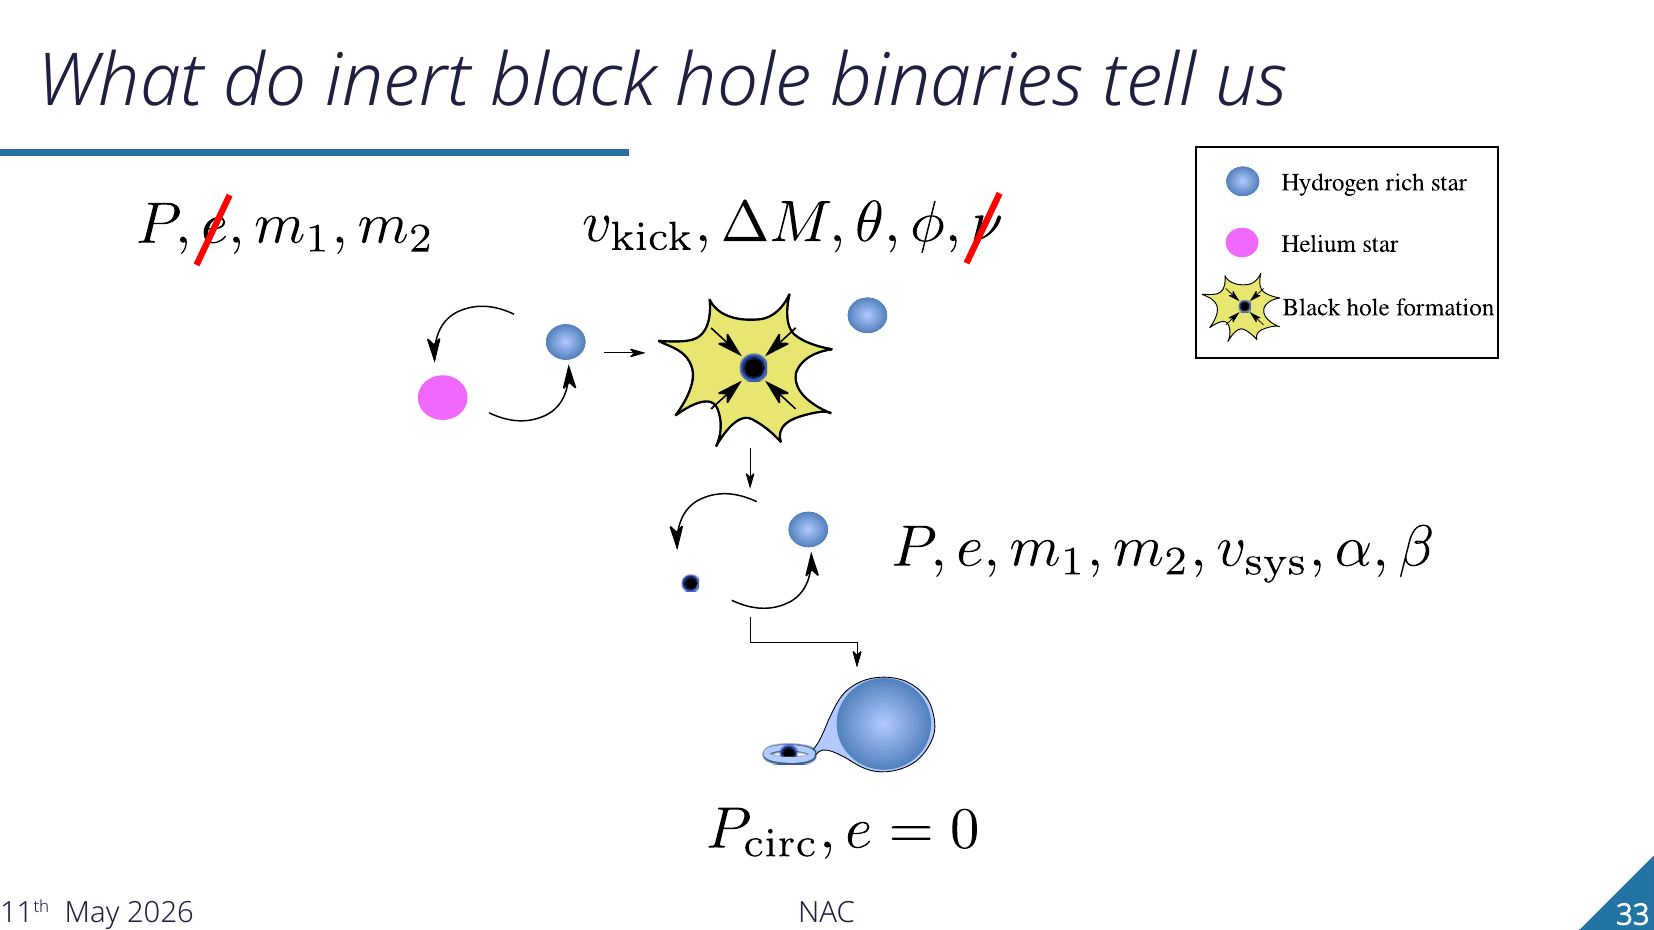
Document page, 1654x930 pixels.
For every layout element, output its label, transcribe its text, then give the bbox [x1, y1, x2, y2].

text_box [762, 677, 935, 772]
text_box [699, 234, 707, 253]
text_box [952, 808, 977, 849]
text_box [779, 838, 794, 857]
text_box [824, 841, 832, 859]
text_box [417, 375, 468, 420]
text_box [1091, 559, 1099, 577]
text_box [211, 235, 227, 244]
text_box [847, 821, 871, 849]
text_box [309, 224, 325, 252]
text_box [847, 297, 888, 333]
text_box [1337, 539, 1370, 567]
text_box [359, 216, 407, 244]
text_box [893, 525, 936, 566]
text_box [669, 221, 691, 250]
text_box [797, 838, 815, 857]
text_box [1195, 559, 1203, 577]
text_box [1166, 547, 1185, 575]
text_box [788, 511, 829, 548]
text_box [958, 539, 982, 567]
text_box [681, 574, 699, 592]
text_box [889, 234, 896, 253]
text_box [336, 236, 344, 254]
text_box [431, 344, 437, 354]
text_box [583, 215, 610, 242]
text_box [982, 215, 1002, 240]
text_box [668, 305, 822, 436]
text_box [1264, 556, 1287, 583]
text_box [636, 231, 646, 250]
text_box [612, 221, 634, 250]
text_box [708, 807, 750, 848]
text_box [766, 838, 776, 857]
text_box [974, 215, 984, 238]
text_box [386, 151, 405, 163]
text_box [1246, 556, 1262, 575]
text_box [545, 324, 586, 360]
text_box [1217, 539, 1244, 567]
text_box [949, 234, 957, 253]
text_box [988, 559, 996, 577]
text_box [1377, 559, 1385, 577]
text_box [857, 199, 882, 242]
text_box [834, 234, 841, 253]
text_box [1114, 539, 1163, 567]
text_box [935, 559, 943, 577]
text_box [772, 340, 781, 350]
text_box [203, 217, 215, 239]
text_box [1197, 148, 1497, 357]
text_box [771, 201, 831, 242]
title What do inert black hole binaries tell us [37, 0, 1612, 156]
text_box [912, 200, 944, 254]
text_box [1399, 524, 1432, 578]
text_box [745, 838, 763, 857]
text_box [566, 374, 572, 383]
text_box [514, 305, 532, 316]
text_box [674, 533, 679, 541]
text_box [233, 236, 240, 254]
text_box [1313, 559, 1321, 577]
text_box [255, 216, 304, 244]
text_box [1065, 547, 1080, 575]
text_box [138, 202, 180, 243]
text_box [809, 560, 815, 570]
text_box [726, 387, 735, 396]
text_box [411, 224, 430, 252]
text_box [218, 218, 226, 229]
text_box [1011, 539, 1059, 567]
text_box [723, 199, 767, 242]
text_box [649, 231, 667, 251]
text_box [180, 236, 187, 254]
text_box [1289, 556, 1305, 575]
